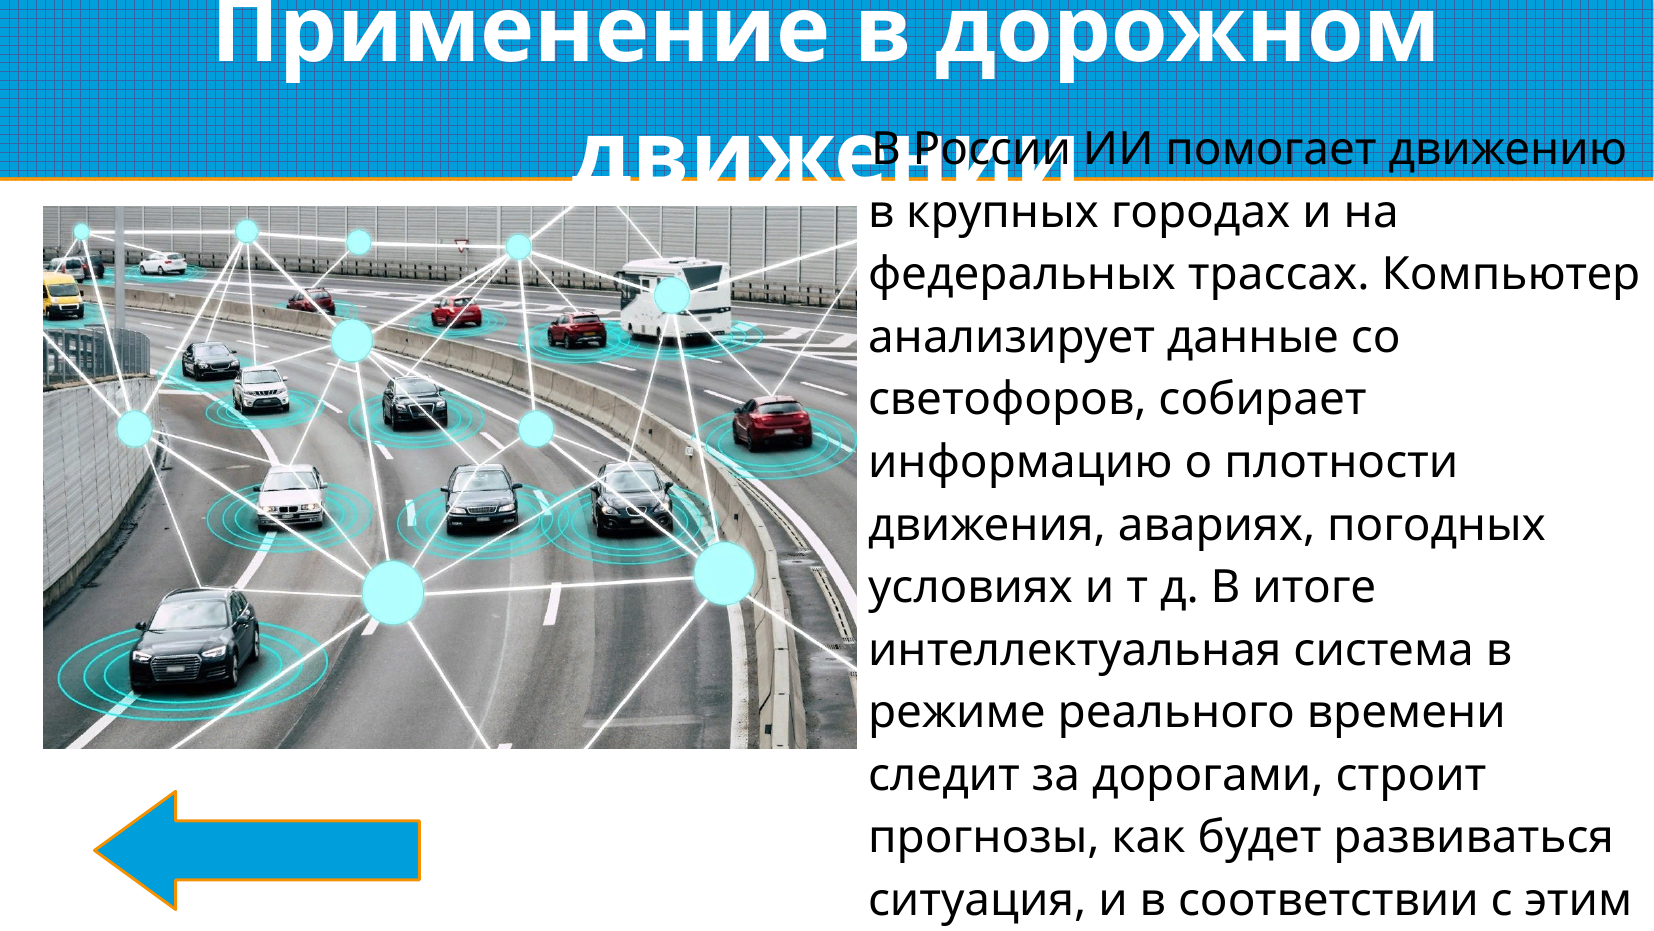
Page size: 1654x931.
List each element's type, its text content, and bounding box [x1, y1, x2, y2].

text_box Применение в дорожном движении [0, 0, 1654, 236]
text_box В России ИИ помогает движению в крупных городах и на федеральных трассах. Компьютер анализирует данные со светофоров, собирает информацию о плотности движения, авариях, погодных условиях и т д. В итоге интеллектуальная система в режиме реального времени следит за дорогами, строит прогнозы, как будет развиваться ситуация, и в соответствии с этим переключает светофоры . [826, 63, 1654, 931]
picture [43, 206, 857, 749]
text_box [94, 791, 420, 910]
